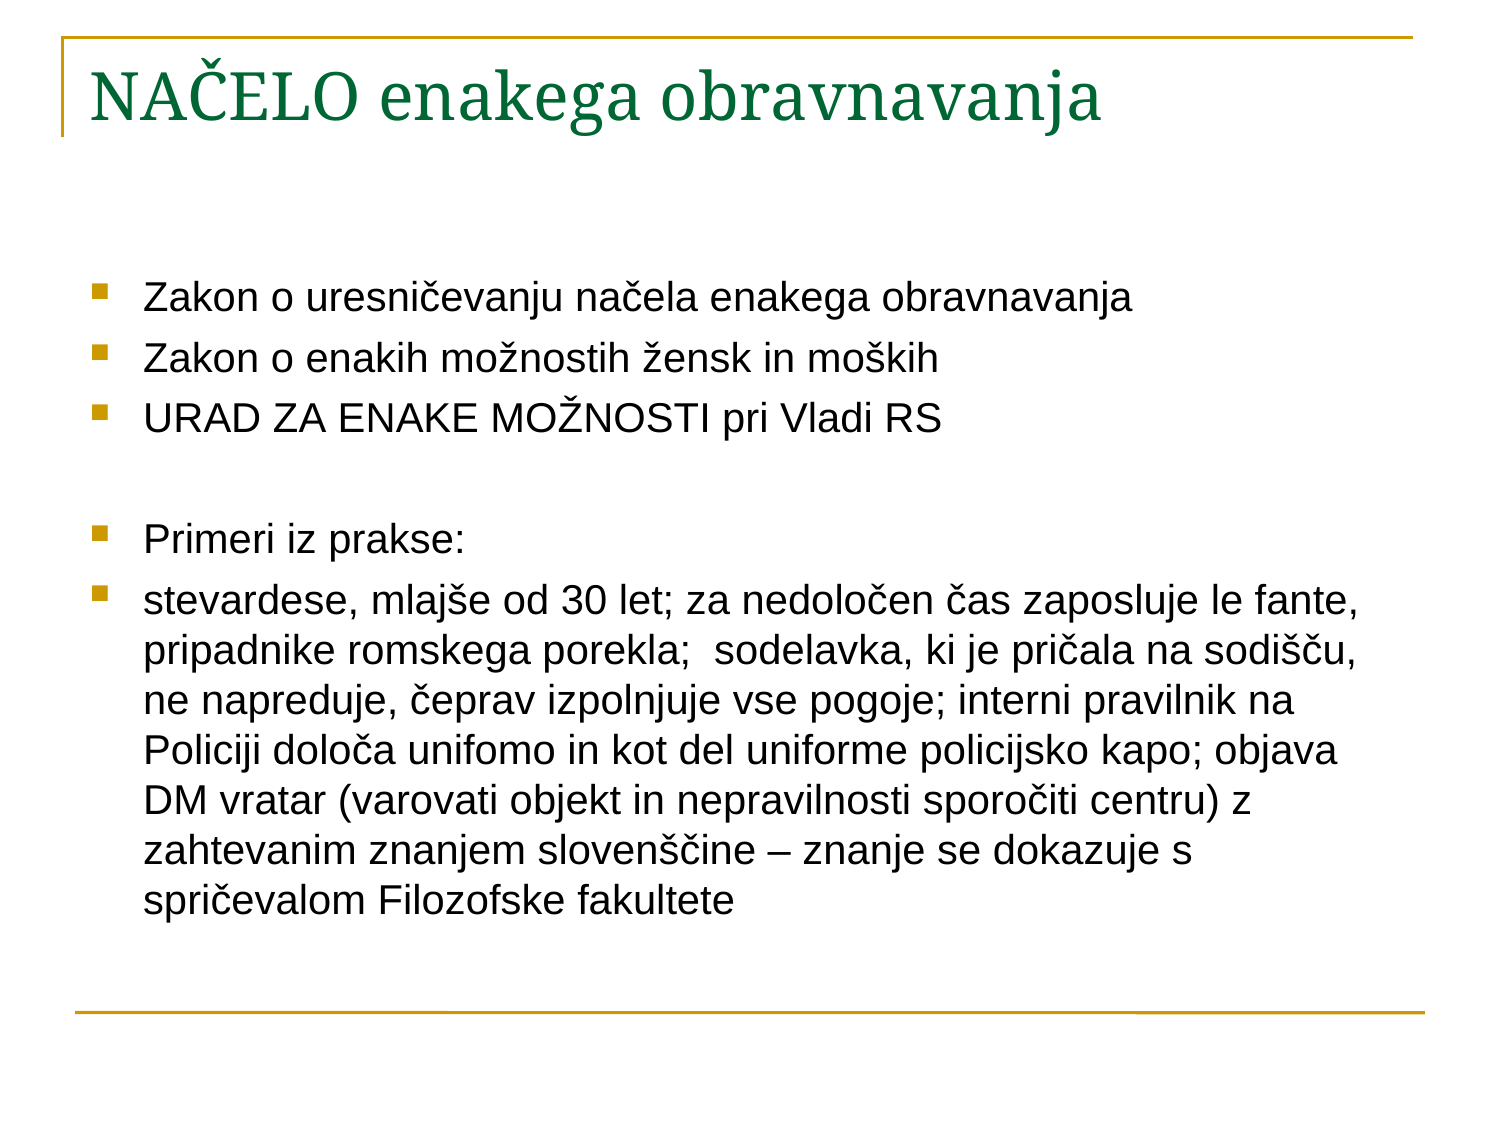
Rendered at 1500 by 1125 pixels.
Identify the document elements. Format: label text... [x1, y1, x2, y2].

list Zakon o uresničevanju načela enakega obravnavanja Zakon o enakih možnostih žensk in moških URAD ZA ENAKE MOŽNOSTI pri Vladi RS Primeri iz prakse: stevardese, mlajše od 30 let; za nedoločen čas zaposluje le fante, pripadnike romskega porekla; sodelavka, ki je pričala na sodišču, ne napreduje, čeprav izpolnjuje vse pogoje; interni pravilnik na Policiji določa unifomo in kot del uniforme policijsko kapo; objava DM vratar (varovati objekt in nepravilnosti sporočiti centru) z zahtevanim znanjem slovenščine – znanje se dokazuje s spričevalom Filozofske fakultete [75, 262, 1426, 1006]
title NAČELO enakega obravnavanja [75, 45, 1426, 233]
